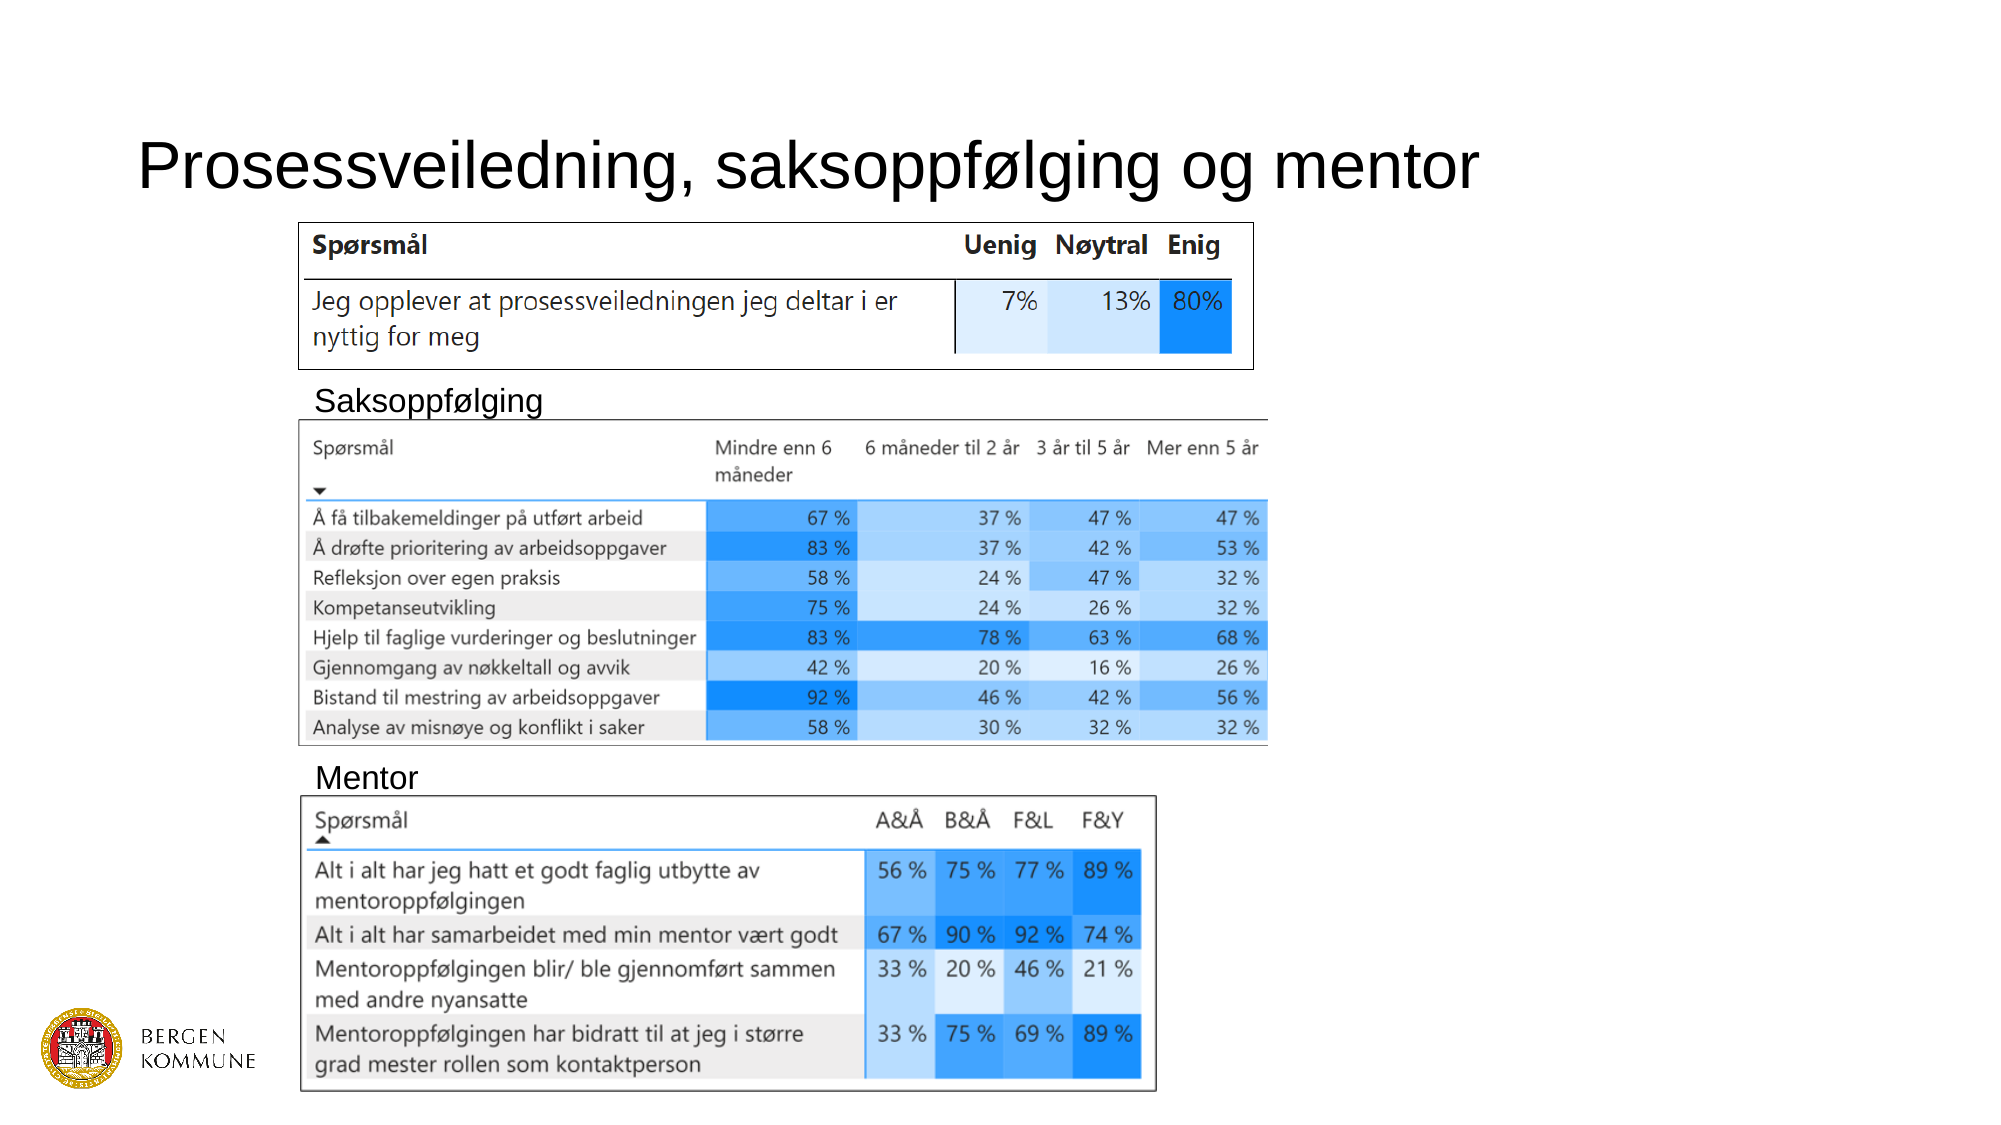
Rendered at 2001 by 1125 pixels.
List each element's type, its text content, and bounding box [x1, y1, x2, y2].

picture [298, 222, 1253, 370]
picture [298, 419, 1268, 746]
title Prosessveiledning, saksoppfølging og mentor [137, 76, 1863, 259]
text_box Mentor [300, 748, 590, 795]
text_box Saksoppfølging [299, 371, 955, 419]
picture [300, 795, 1157, 1092]
